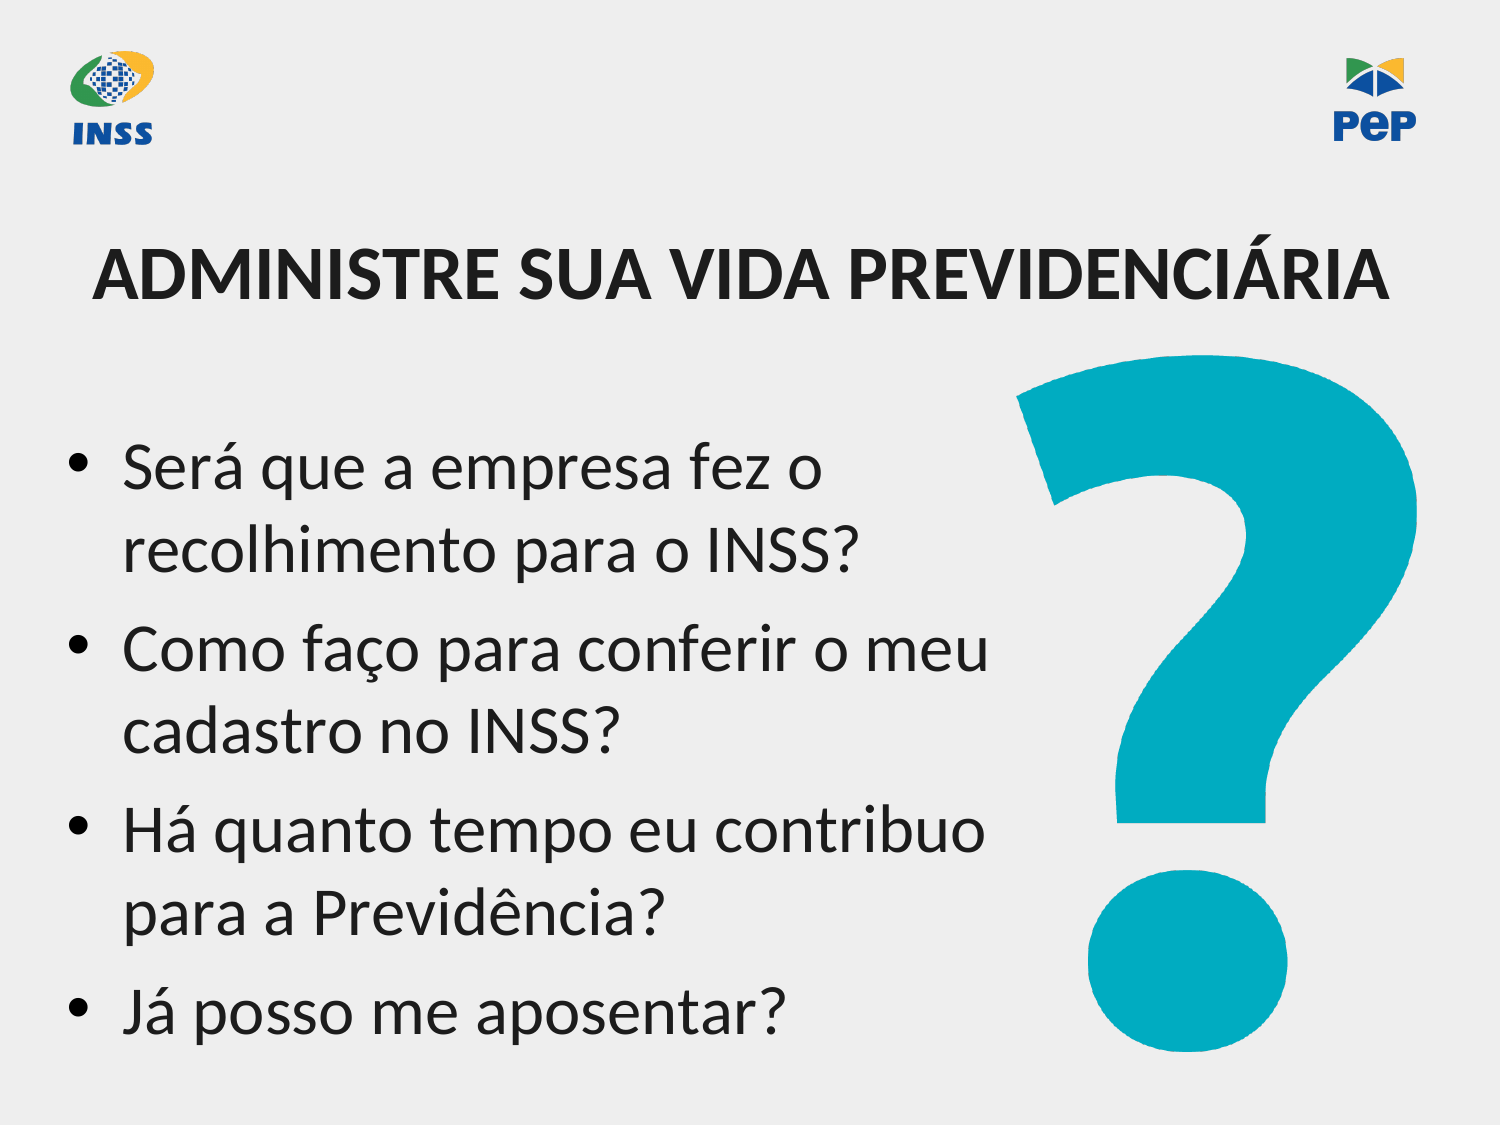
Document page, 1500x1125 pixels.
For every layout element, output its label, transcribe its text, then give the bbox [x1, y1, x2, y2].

picture [1015, 363, 1417, 1052]
picture [1334, 58, 1416, 141]
title ADMINISTRE SUA VIDA PREVIDENCIÁRIA [59, 175, 1426, 363]
picture [70, 51, 154, 145]
list Será que a empresa fez o recolhimento para o INSS? Como faço para conferir o meu cadastro no INSS? Há quanto tempo eu contribuo para a Previdência? Já posso me aposentar? [51, 413, 1028, 1087]
